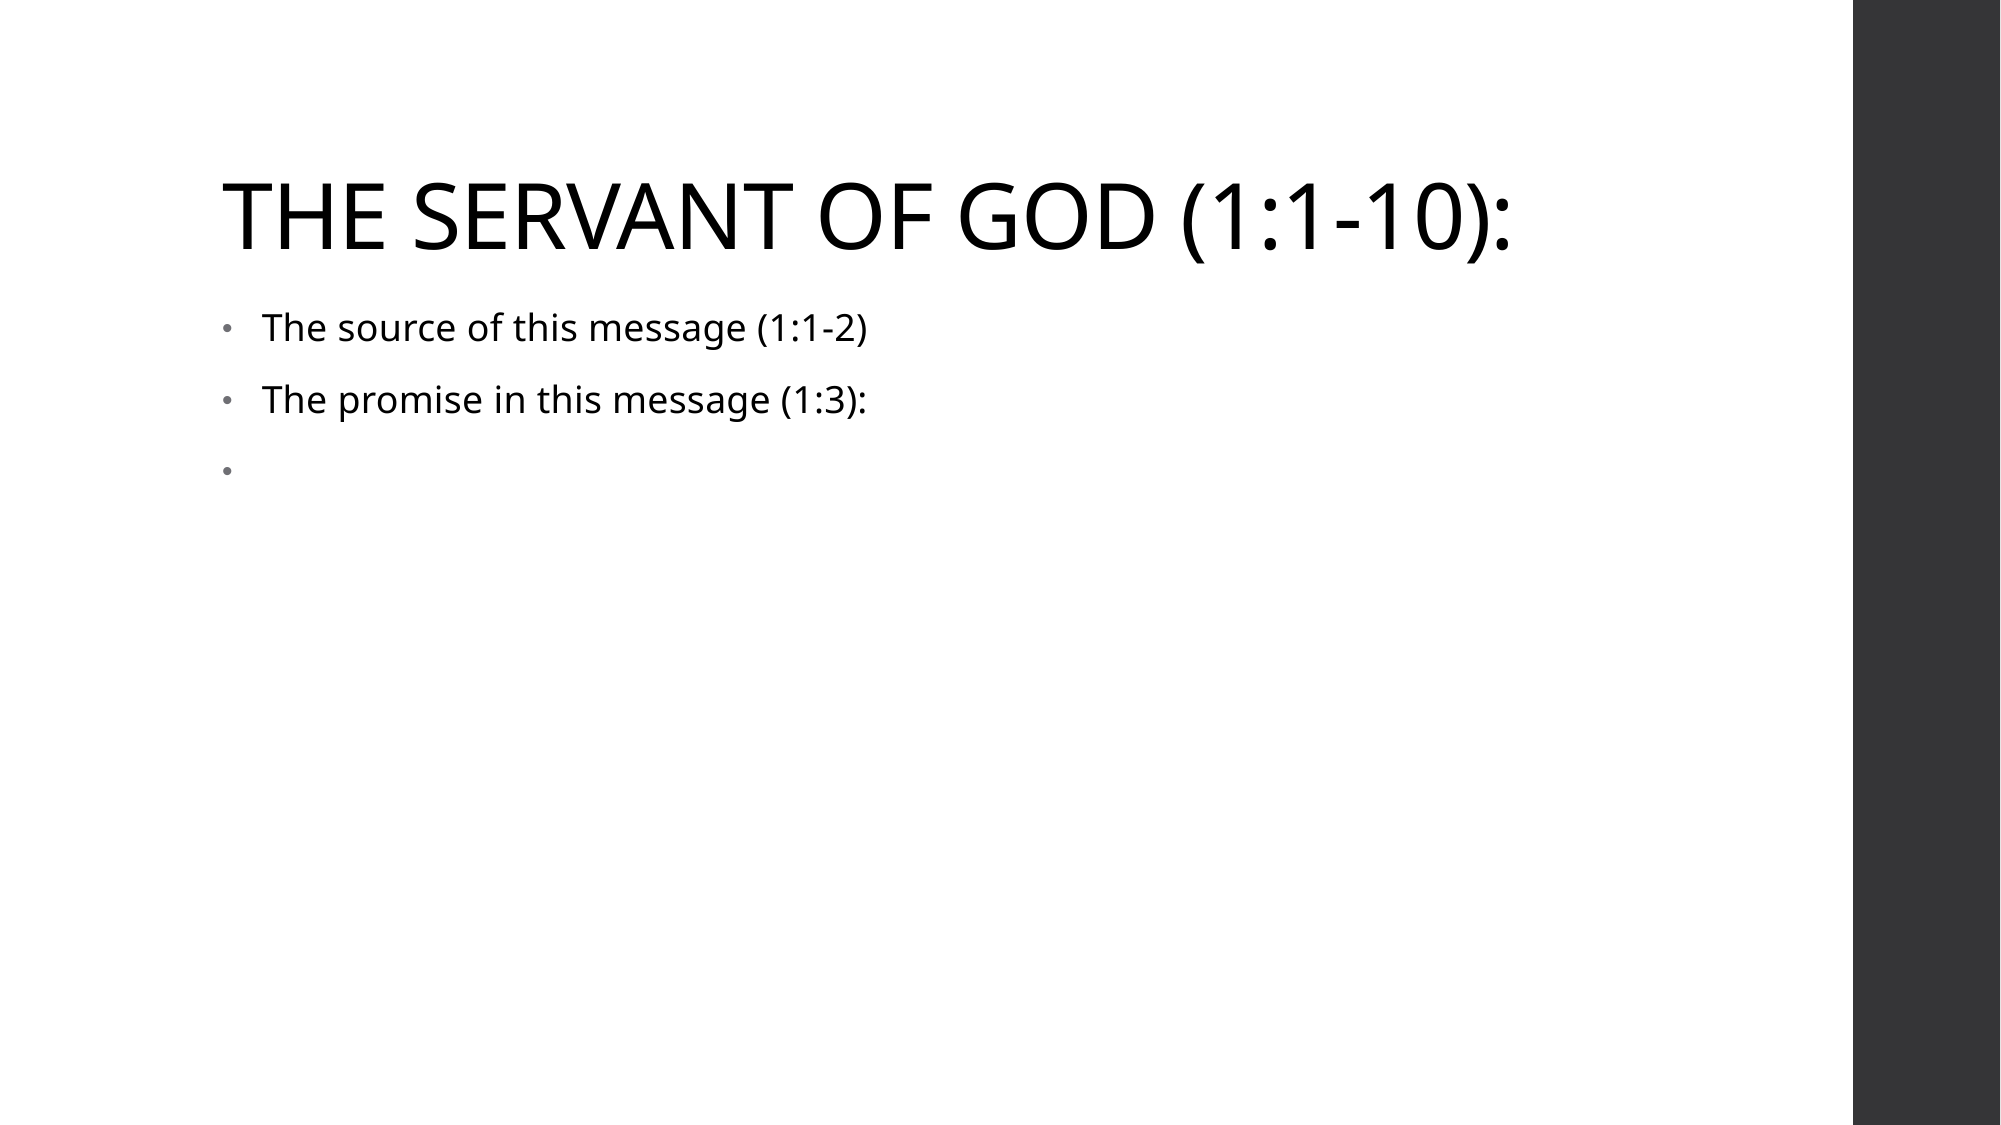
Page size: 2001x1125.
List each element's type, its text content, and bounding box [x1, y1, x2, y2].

list The source of this message (1:1-2) The promise in this message (1:3): [206, 299, 1617, 1014]
title THE SERVANT OF GOD (1:1-10): [206, 60, 1797, 278]
